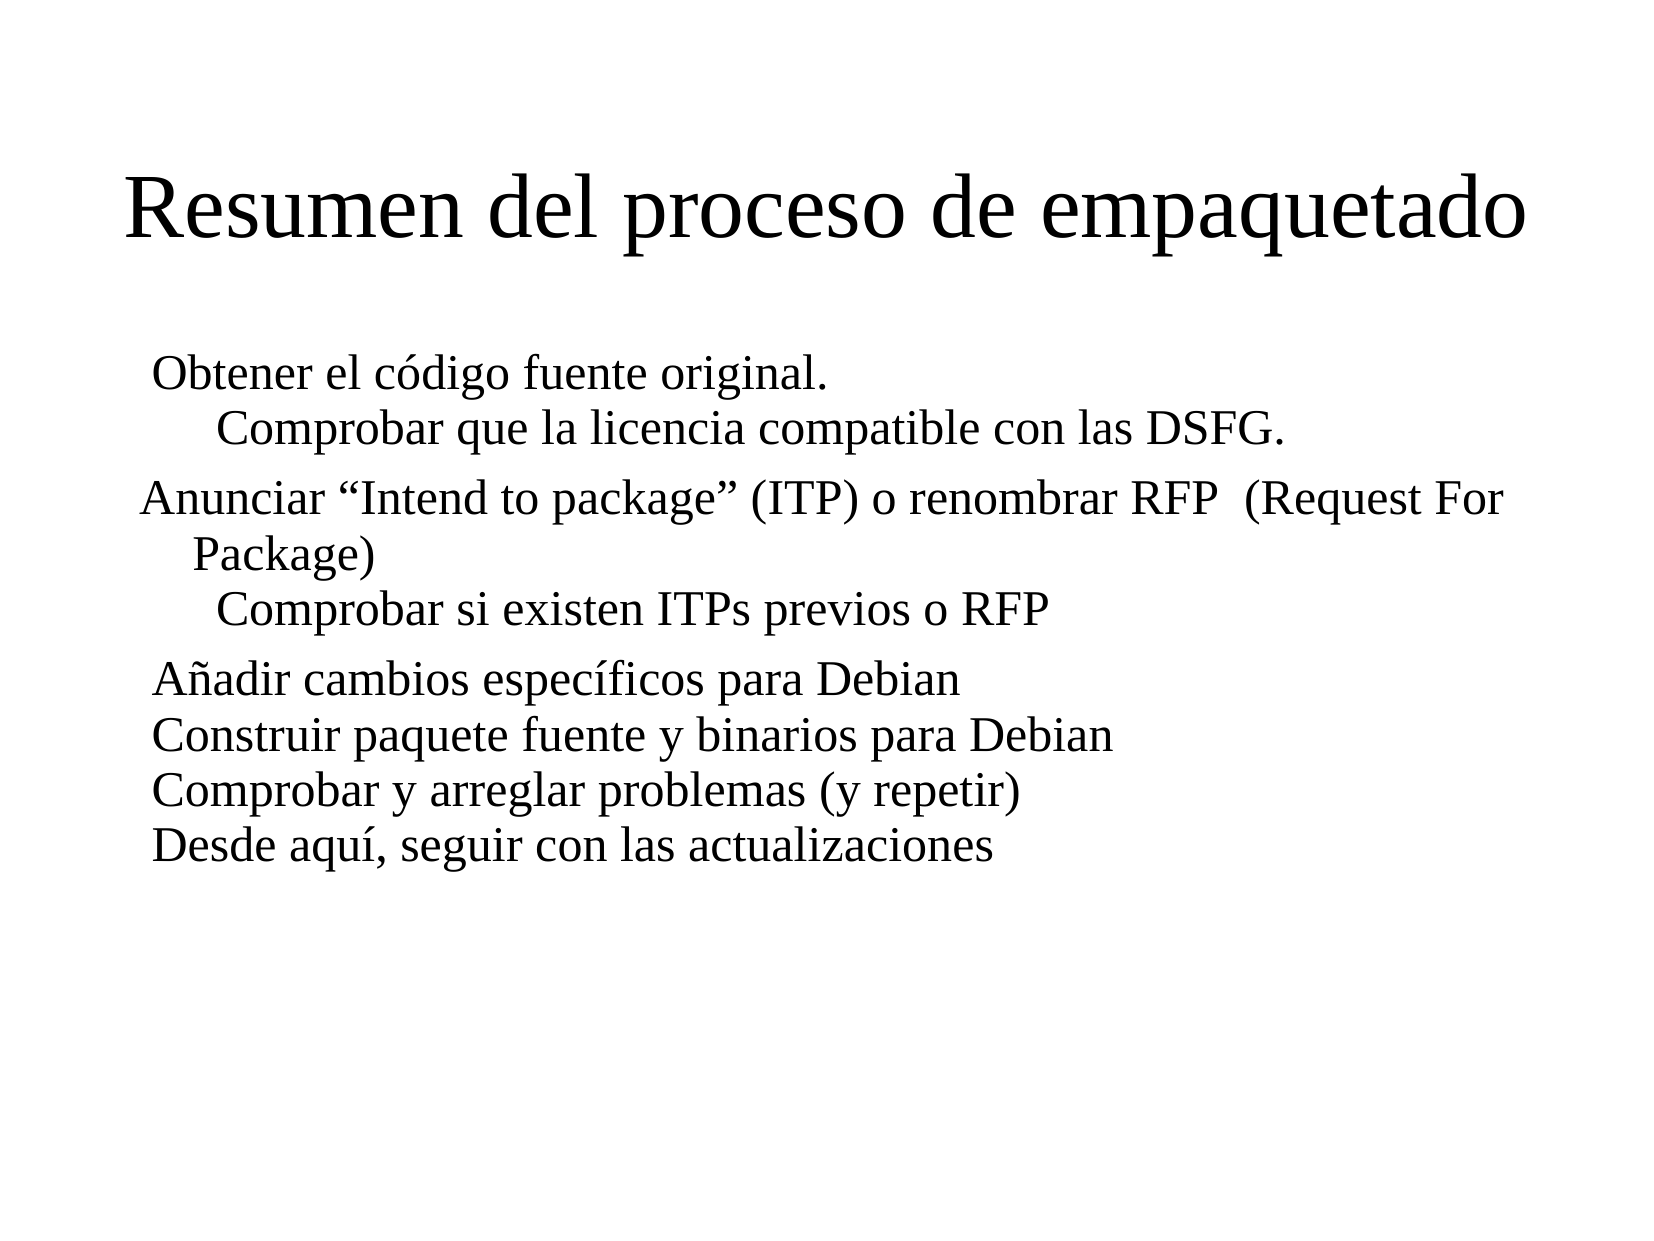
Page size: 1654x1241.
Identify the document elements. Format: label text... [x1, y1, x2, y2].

title Resumen del proceso de empaquetado [121, 102, 1534, 311]
list Obtener el código fuente original. Comprobar que la licencia compatible con las DSFG. Anunciar “Intend to package” (ITP) o renombrar RFP (Request For Package) Comprobar si existen ITPs previos o RFP Añadir cambios específicos para Debian Construir paquete fuente y binarios para Debian Comprobar y arreglar problemas (y repetir) Desde aquí, seguir con las actualizaciones [121, 344, 1534, 1166]
